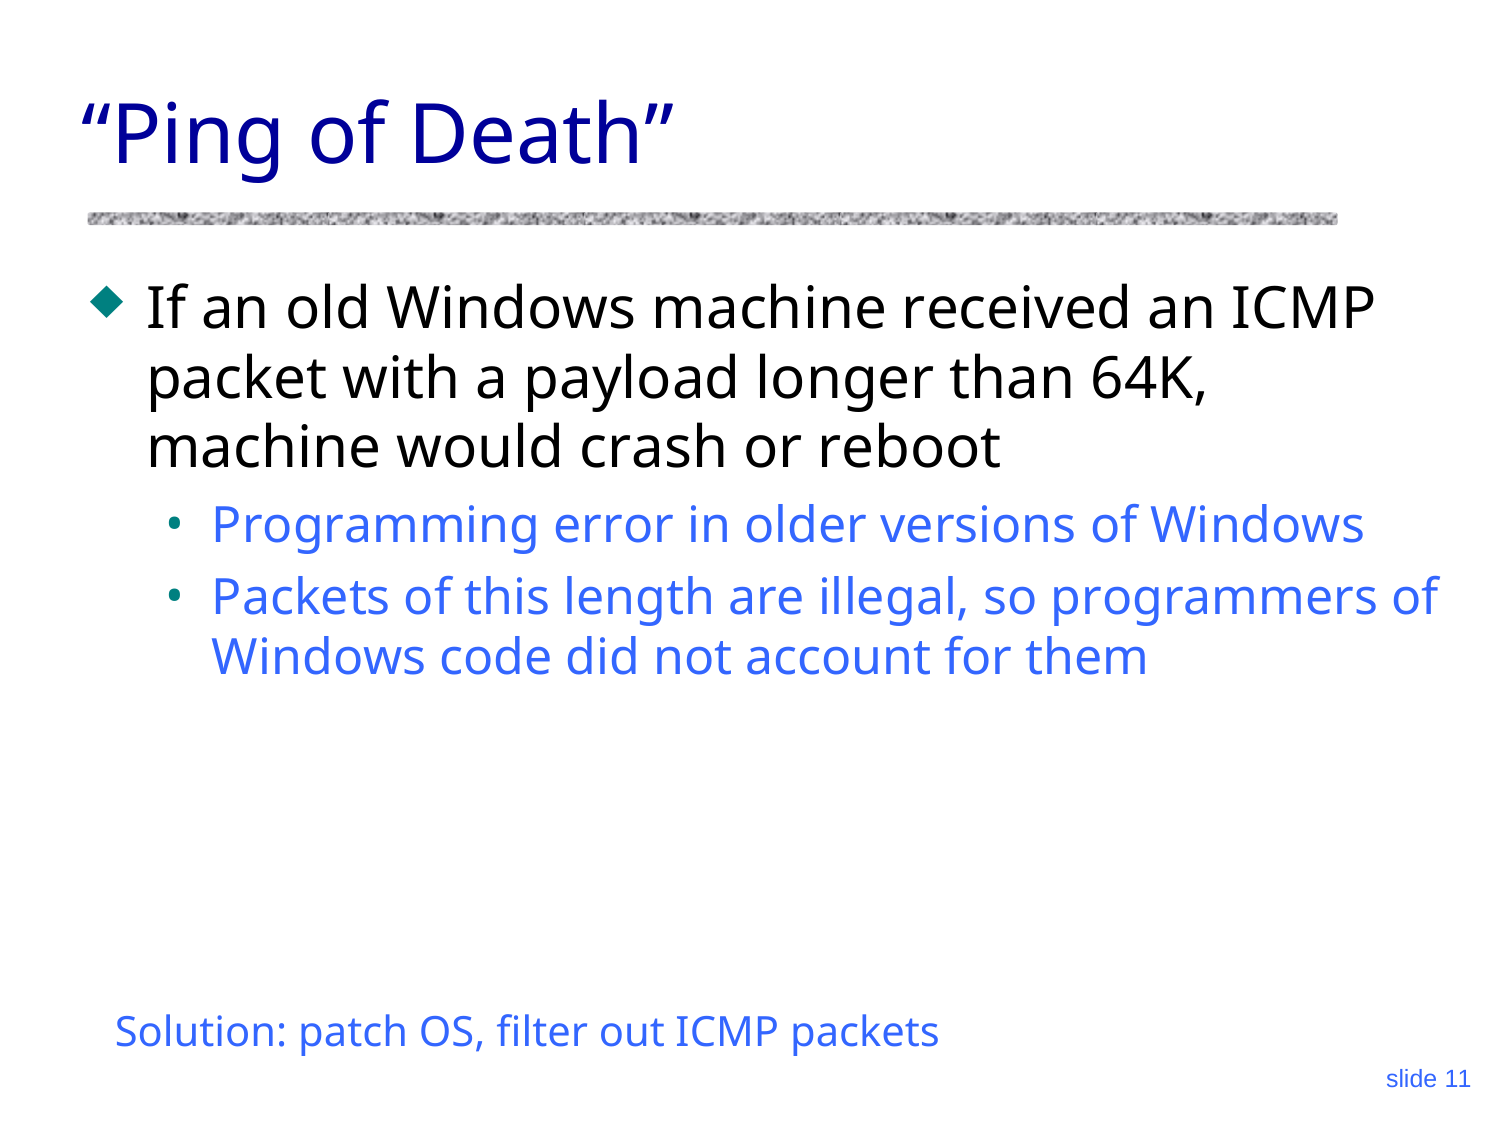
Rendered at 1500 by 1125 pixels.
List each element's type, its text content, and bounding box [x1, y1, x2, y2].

picture [87, 212, 1338, 226]
text_box Solution: patch OS, filter out ICMP packets [99, 997, 956, 1063]
list If an old Windows machine received an ICMP packet with a payload longer than 64K, machine would crash or reboot Programming error in older versions of Windows Packets of this length are illegal, so programmers of Windows code did not account for them [74, 262, 1463, 1063]
text_box slide <number> [1174, 1025, 1488, 1101]
title “Ping of Death” [66, 37, 1342, 188]
